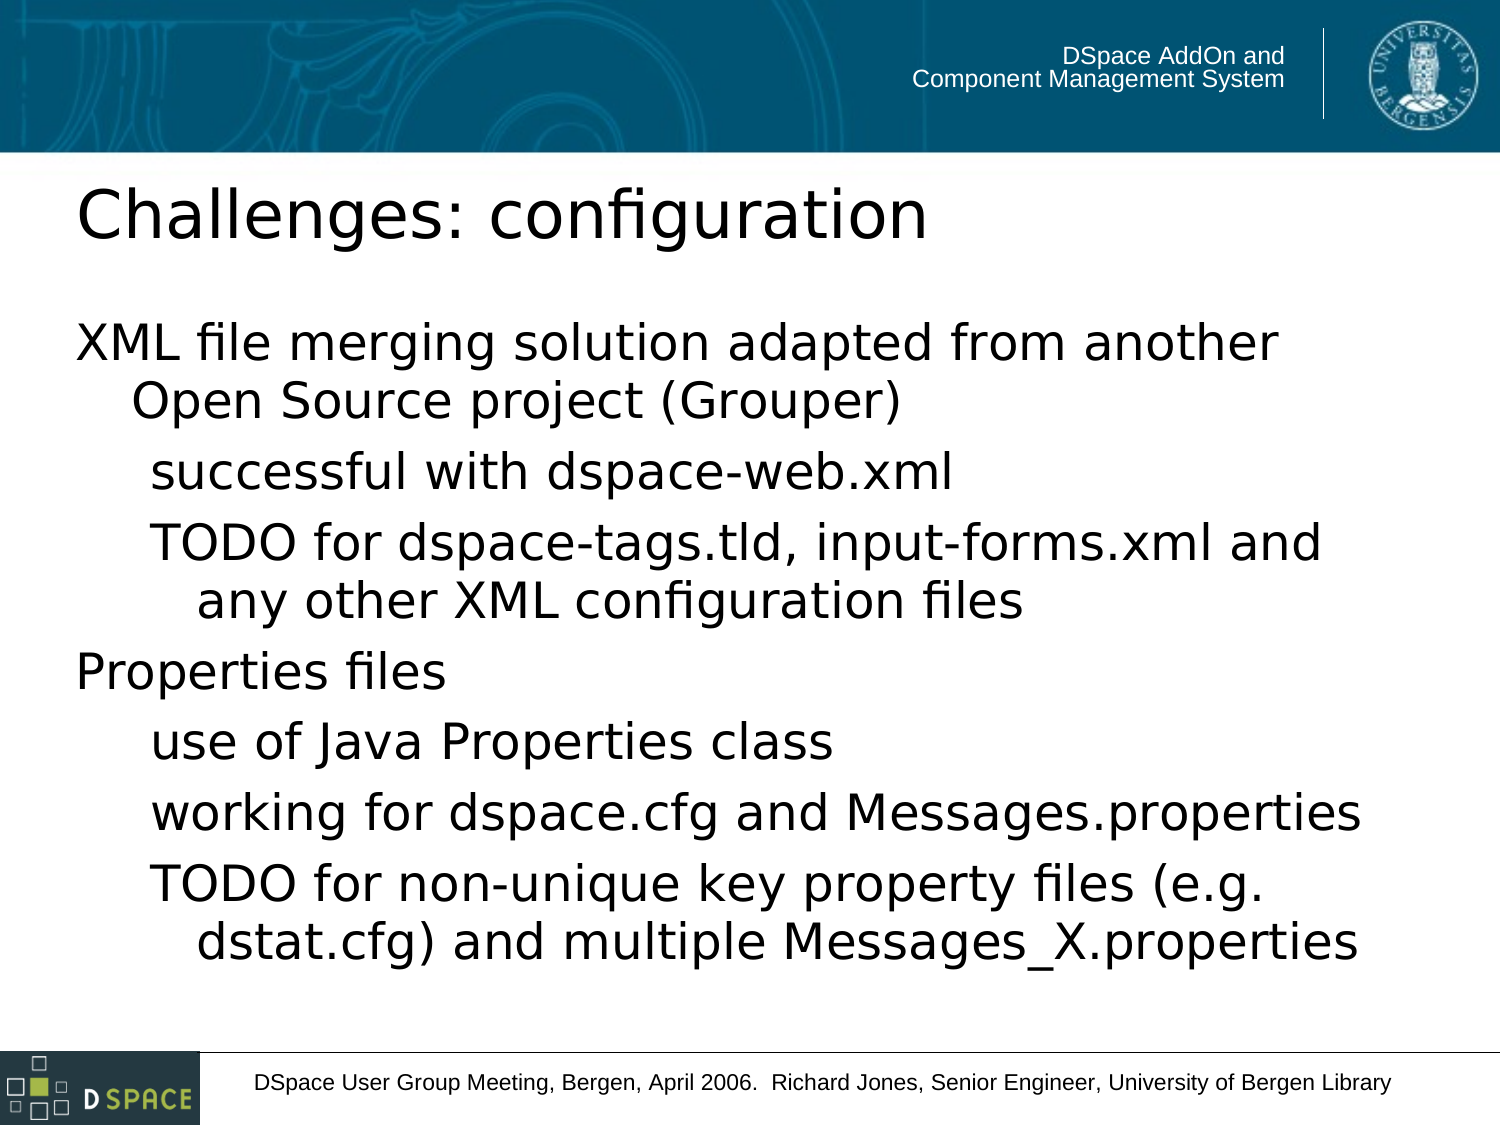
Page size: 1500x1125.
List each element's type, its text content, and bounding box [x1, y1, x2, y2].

picture [1368, 21, 1478, 131]
title Challenges: configuration [76, 162, 1427, 278]
picture [0, 151, 1500, 1125]
list XML file merging solution adapted from another Open Source project (Grouper) successful with dspace-web.xml TODO for dspace-tags.tld, input-forms.xml and any other XML configuration files Properties files use of Java Properties class working for dspace.cfg and Messages.properties TODO for non-unique key property files (e.g. dstat.cfg) and multiple Messages_X.properties [75, 314, 1426, 1006]
